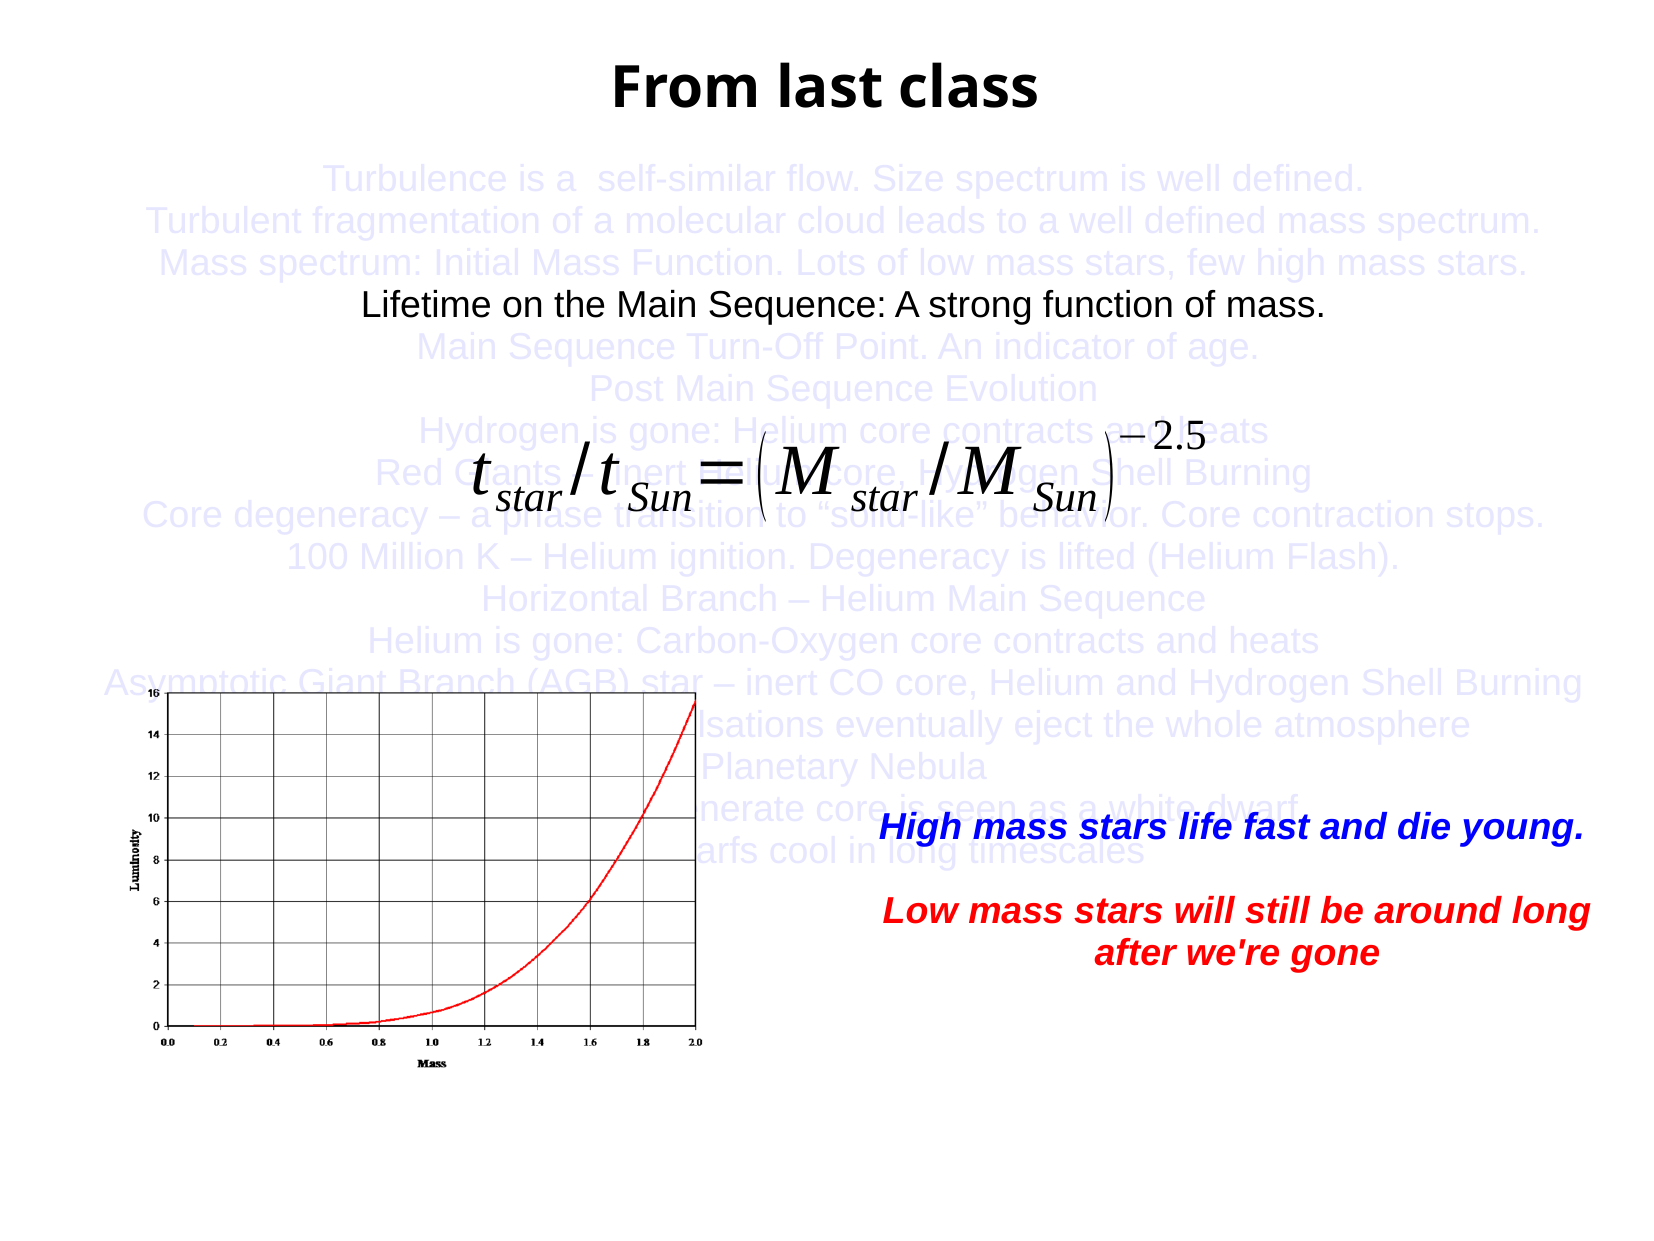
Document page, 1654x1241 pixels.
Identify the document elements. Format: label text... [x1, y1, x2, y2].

text_box Turbulence is a self-similar flow. Size spectrum is well defined. Turbulent fragmentation of a molecular cloud leads to a well defined mass spectrum. Mass spectrum: Initial Mass Function. Lots of low mass stars, few high mass stars. Lifetime on the Main Sequence: A strong function of mass. Main Sequence Turn-Off Point. An indicator of age. Post Main Sequence Evolution Hydrogen is gone: Helium core contracts and heats Red Giants – inert Helium core, Hydrogen Shell Burning Core degeneracy – a phase transition to “solid-like” behavior. Core contraction stops. 100 Million K – Helium ignition. Degeneracy is lifted (Helium Flash). Horizontal Branch – Helium Main Sequence Helium is gone: Carbon-Oxygen core contracts and heats Asymptotic Giant Branch (AGB) star – inert CO core, Helium and Hydrogen Shell Burning AGB are unstable. Violent pulsations eventually eject the whole atmosphere Planetary Nebula The exposed degenerate core is seen as a white dwarf White dwarfs cool in long timescales [75, 150, 1613, 963]
text_box High mass stars life fast and die young. Low mass stars will still be around long after we're gone [825, 714, 1651, 1024]
text_box From last class [0, 38, 1651, 135]
picture [112, 674, 713, 1085]
chart [450, 412, 1225, 526]
